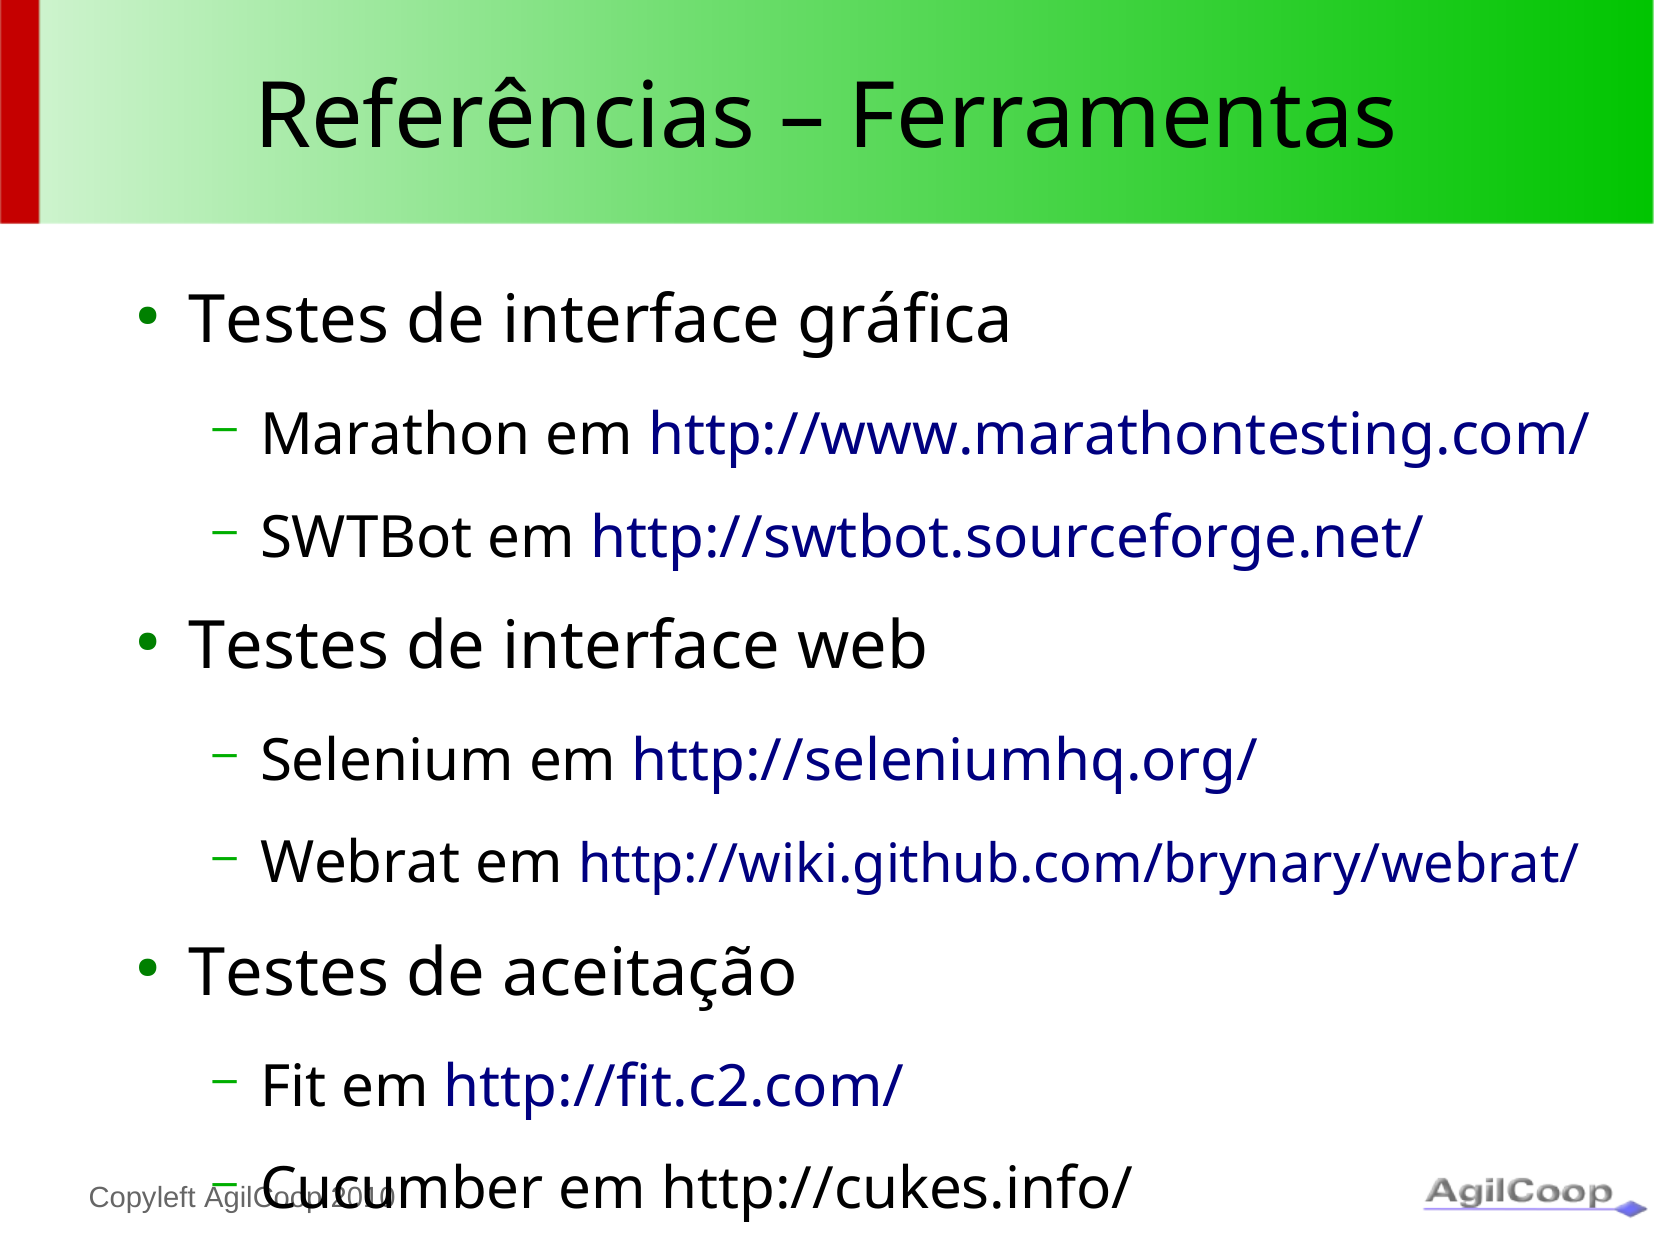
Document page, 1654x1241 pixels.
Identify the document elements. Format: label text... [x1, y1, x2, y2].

title Referências – Ferramentas [82, 15, 1571, 208]
list Testes de interface gráfica Marathon em http://www.marathontesting.com/ SWTBot em http://swtbot.sourceforge.net/ Testes de interface web Selenium em http://seleniumhq.org/ Webrat em http://wiki.github.com/brynary/webrat/ Testes de aceitação Fit em http://fit.c2.com/ Cucumber em http://cukes.info/ [118, 271, 1607, 1136]
picture [0, 0, 1654, 1241]
